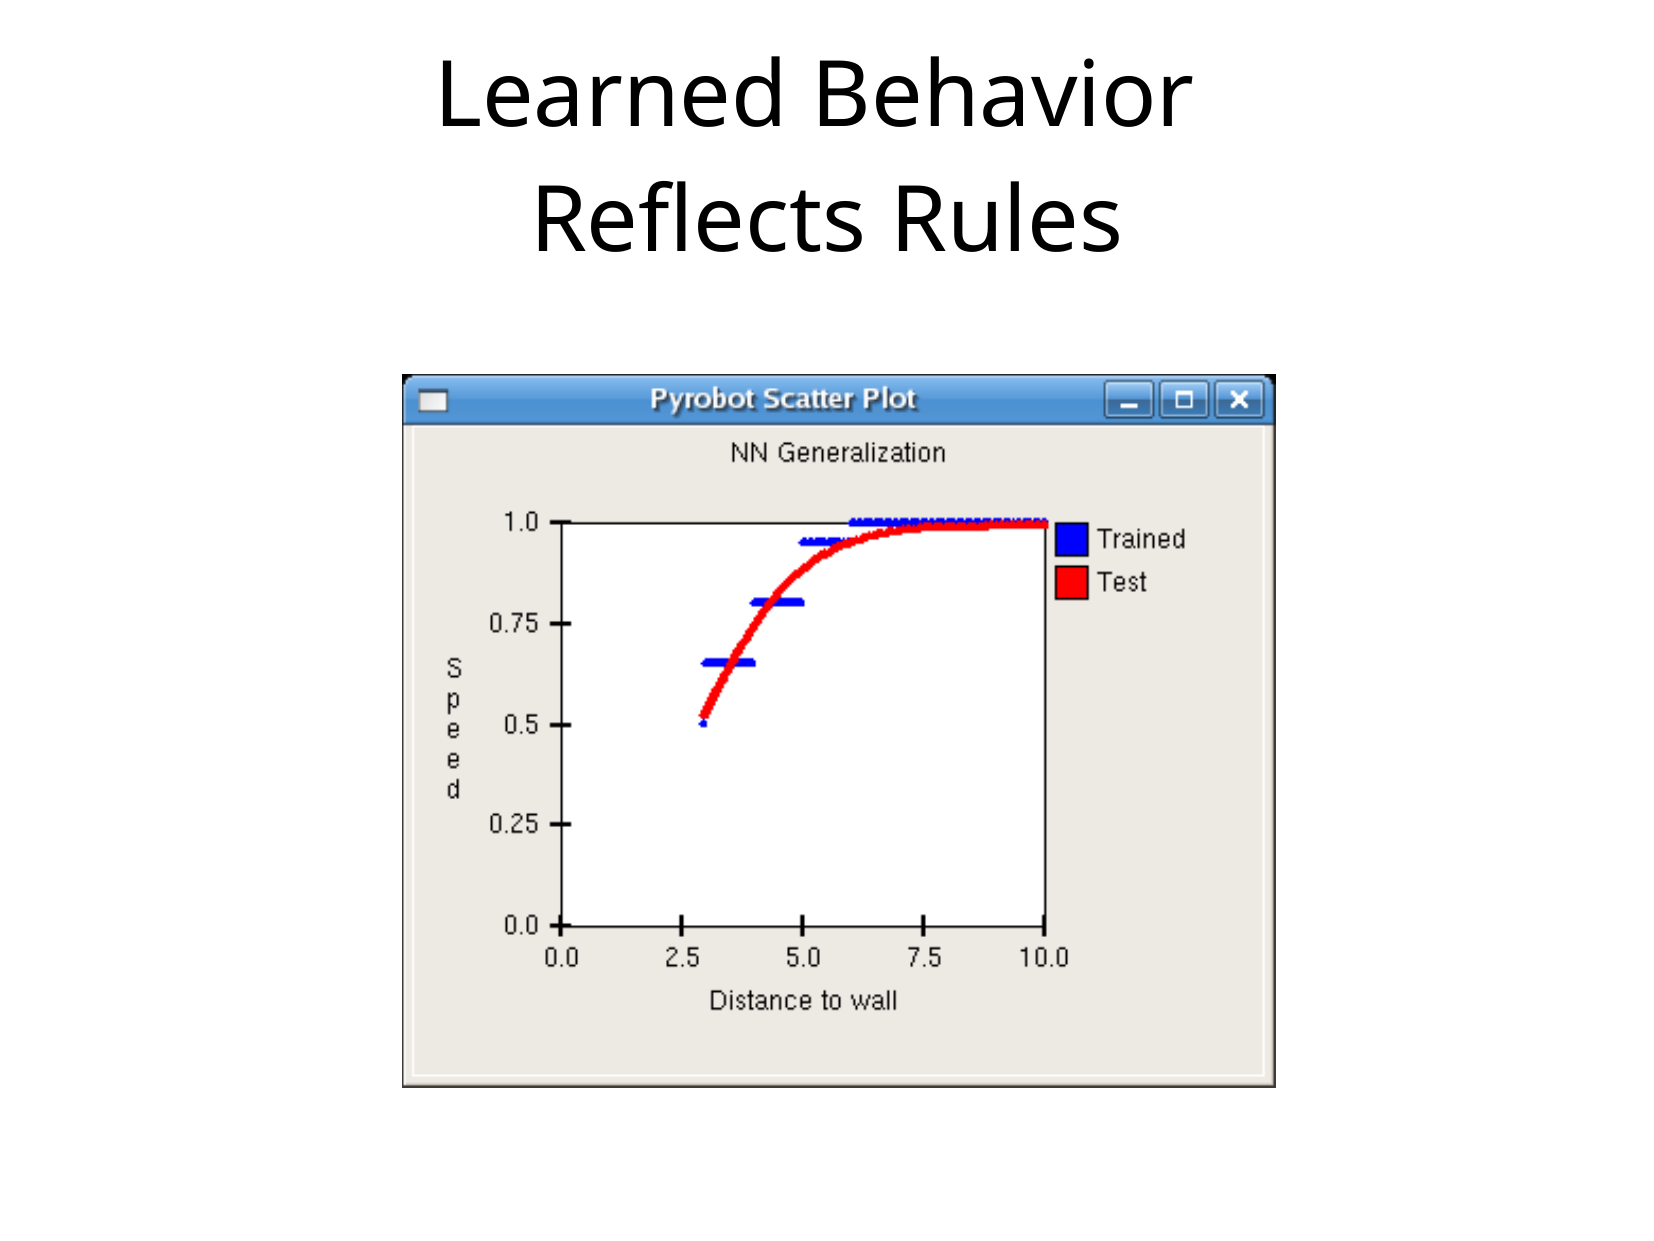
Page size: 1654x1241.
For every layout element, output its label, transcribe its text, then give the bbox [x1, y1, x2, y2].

title Learned Behavior Reflects Rules [82, 42, 1571, 264]
picture [402, 374, 1276, 1088]
